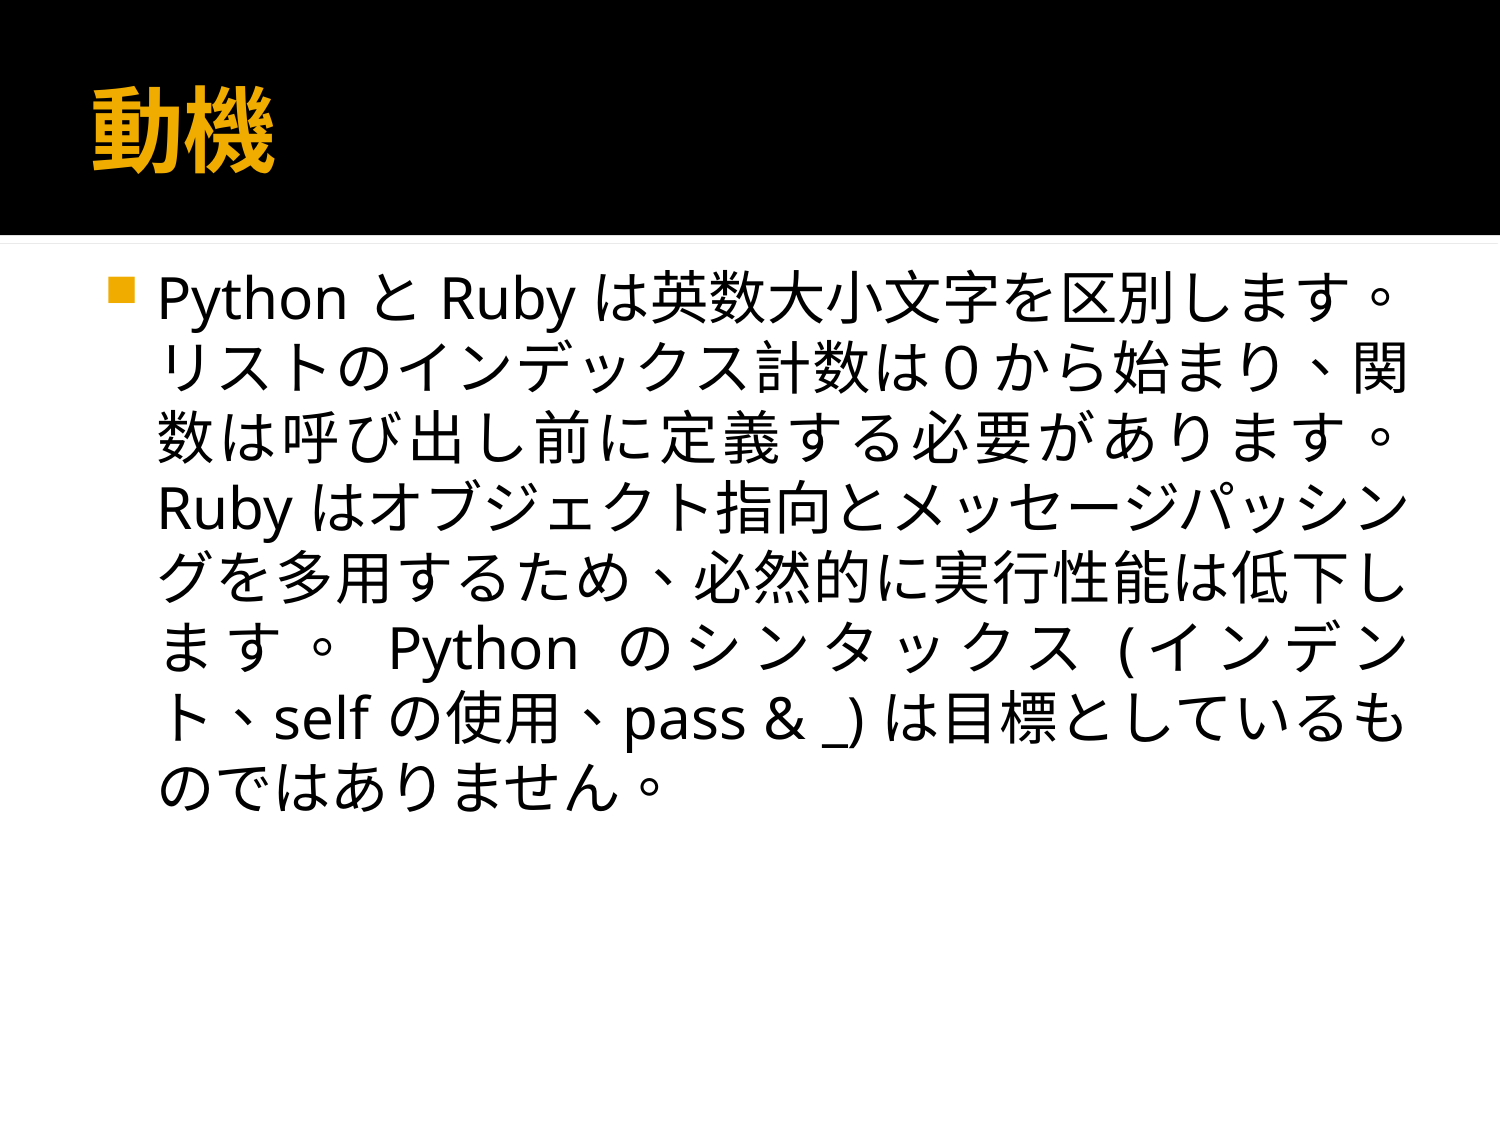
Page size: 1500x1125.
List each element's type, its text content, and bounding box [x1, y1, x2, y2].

title 動機 [75, 25, 1425, 231]
list Python と Ruby は英数大小文字を区別します。リストのインデックス計数は０から始まり、関数は呼び出し前に定義する必要があります。 Ruby はオブジェクト指向とメッセージパッシングを多用するため、必然的に実行性能は低下します。 Python のシンタックス (インデント、self の使用、pass & _) は目標としているものではありません。 [75, 246, 1425, 1088]
